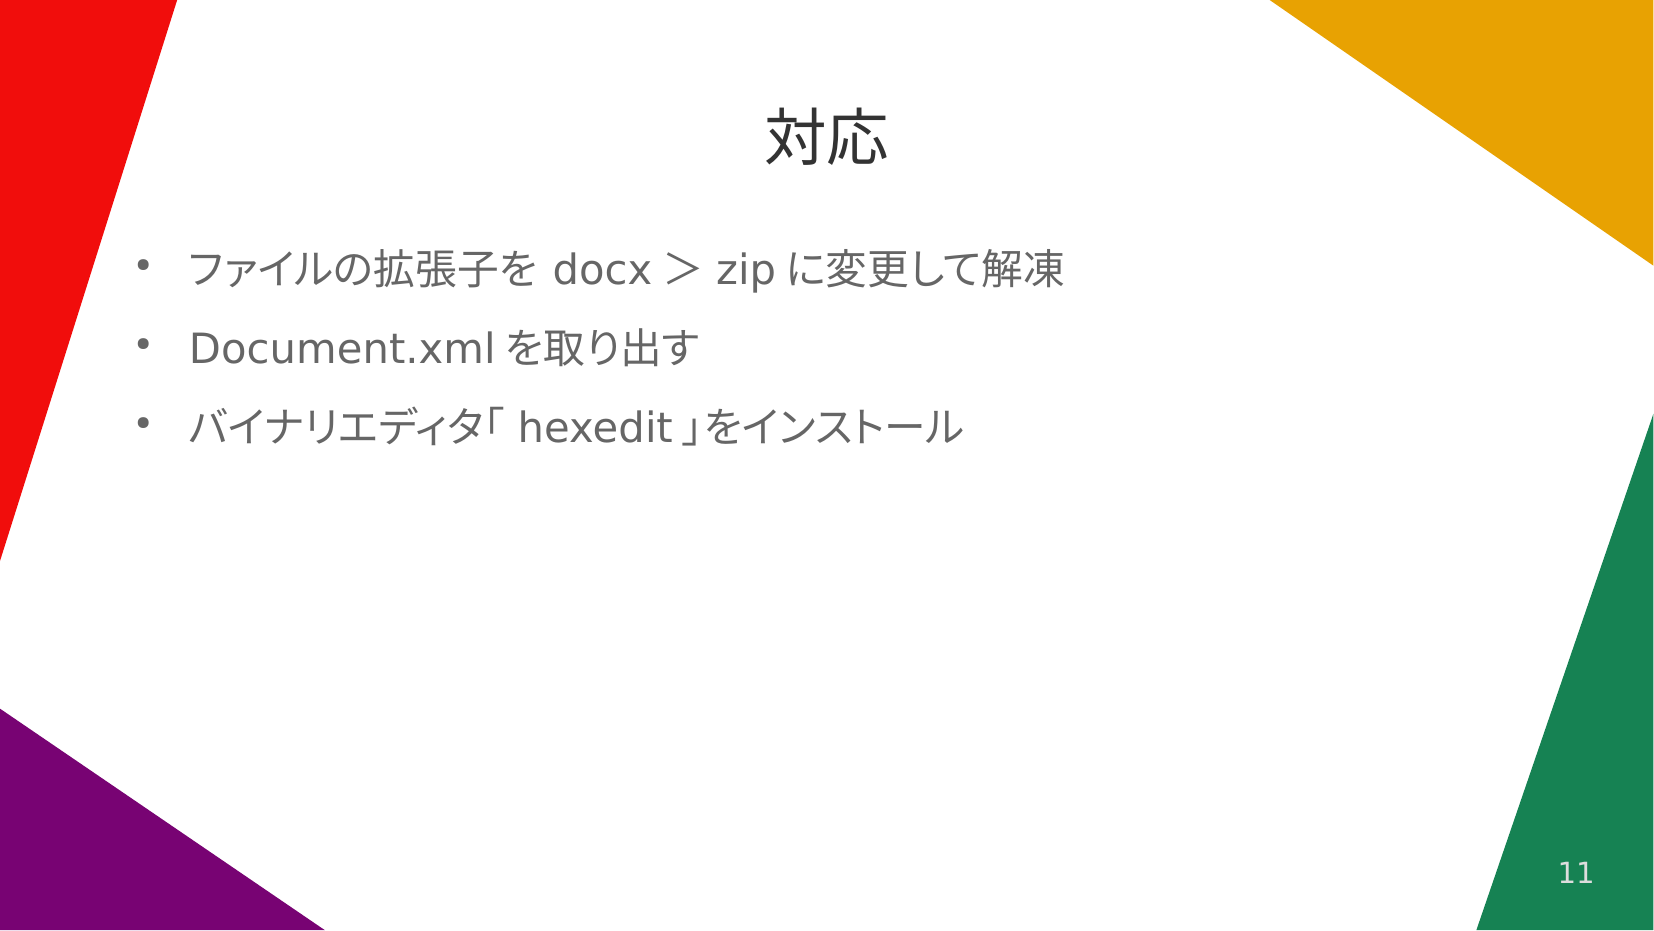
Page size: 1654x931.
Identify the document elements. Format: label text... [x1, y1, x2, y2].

list ファイルの拡張子をdocx＞zipに変更して解凍 Document.xmlを取り出す バイナリエディタ「hexedit」をインストール [118, 236, 1536, 827]
title 対応 [118, 59, 1536, 207]
